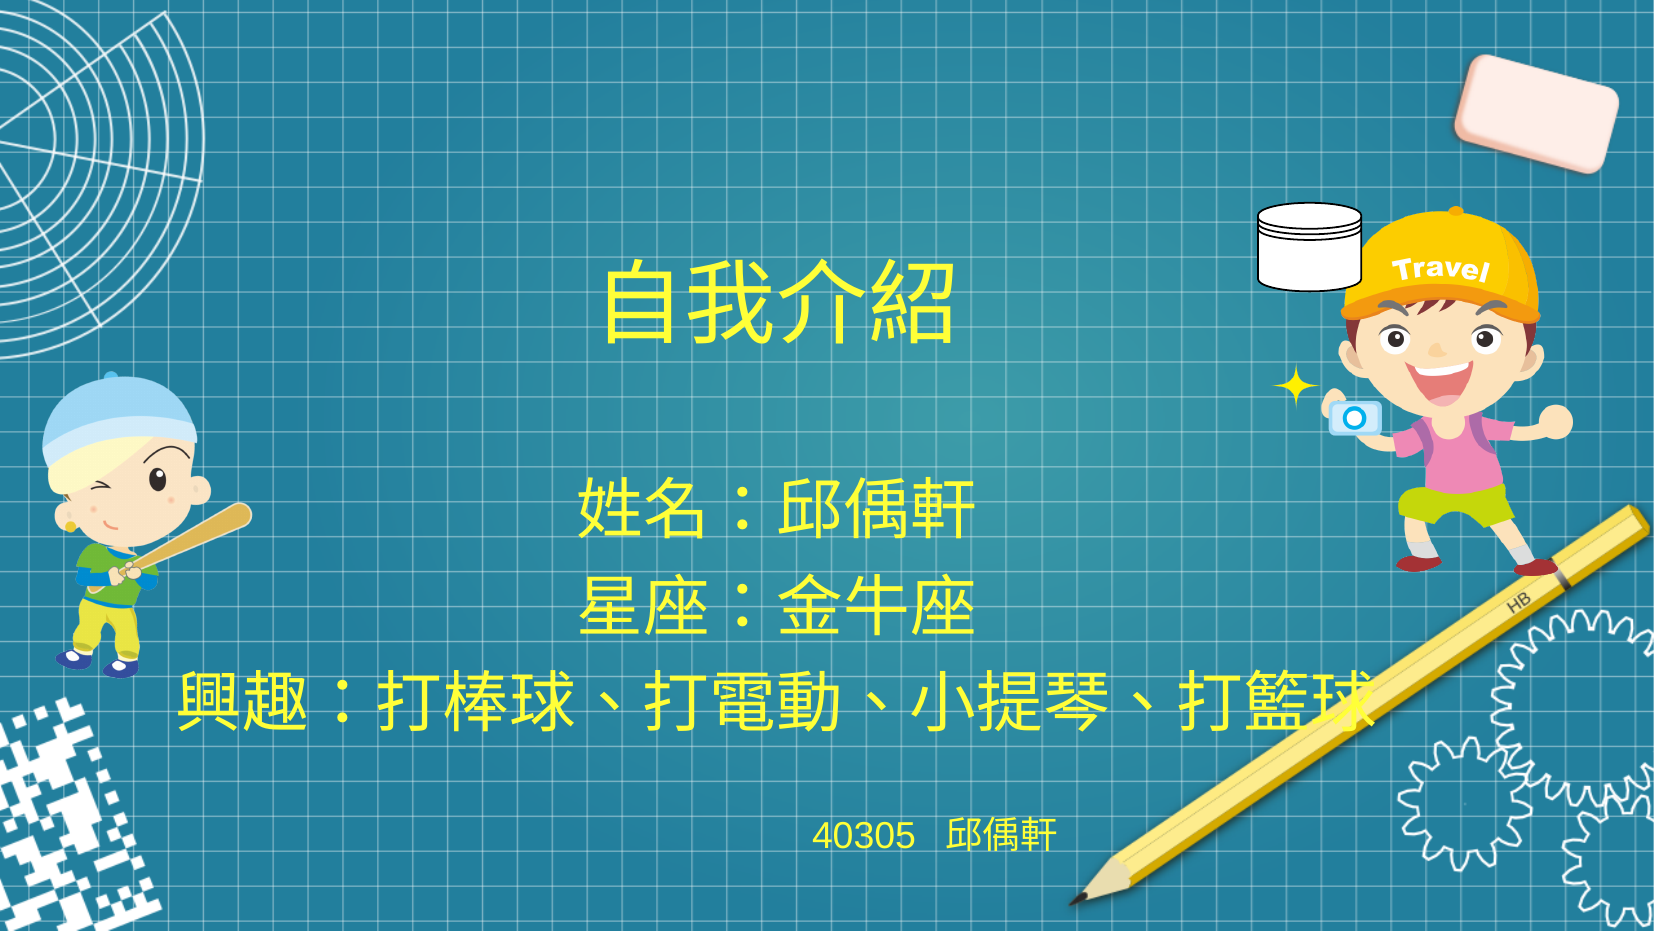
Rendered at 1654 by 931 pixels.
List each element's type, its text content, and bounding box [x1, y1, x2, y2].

text_box [1257, 202, 1362, 292]
subtitle 姓名：邱偊軒 星座：金牛座 興趣：打棒球、打電動、小提琴、打籃球 [165, 375, 1388, 827]
text_box 40305 邱偊軒 [797, 797, 1152, 855]
picture [0, 0, 1654, 931]
title 自我介紹 [584, 124, 969, 337]
